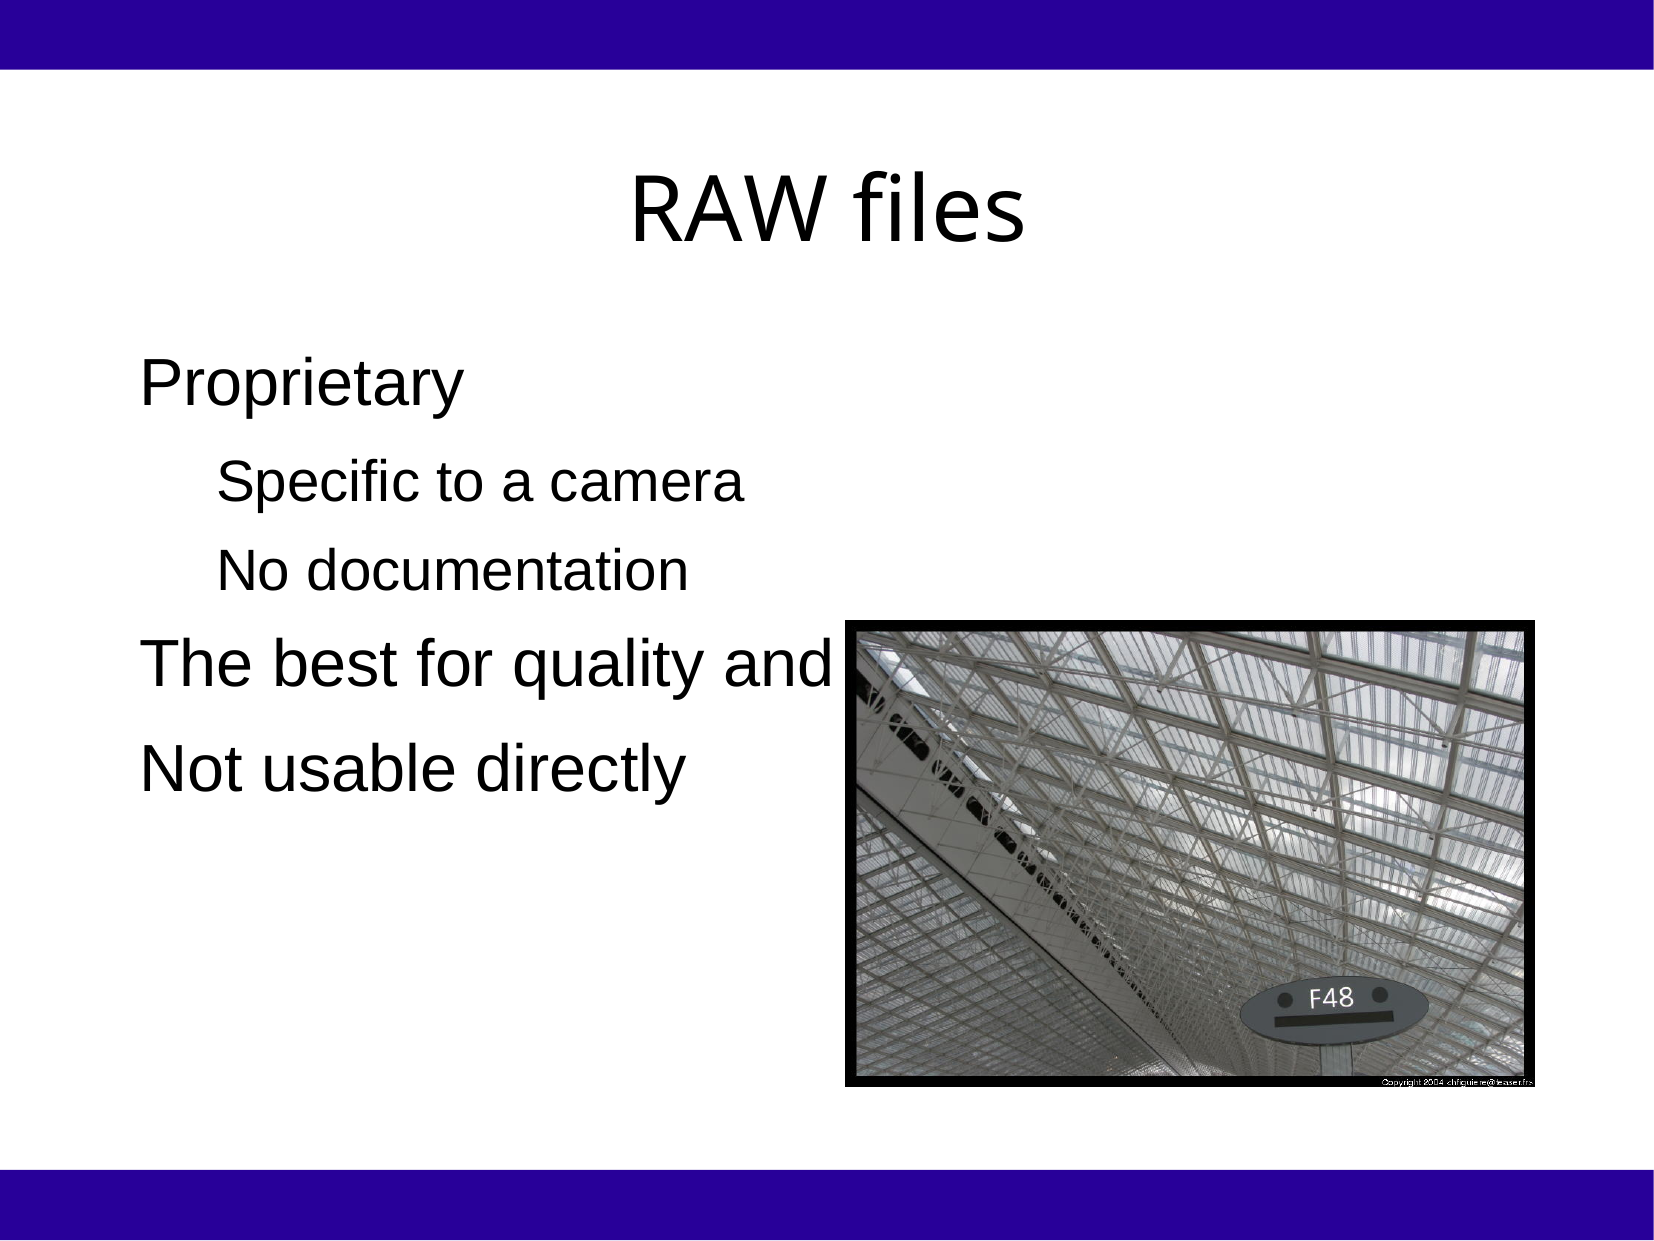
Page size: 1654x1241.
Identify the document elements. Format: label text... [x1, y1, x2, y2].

title RAW files [121, 102, 1534, 311]
picture [845, 620, 1535, 1087]
list Proprietary Specific to a camera No documentation The best for quality and post processing Not usable directly [121, 344, 811, 1127]
